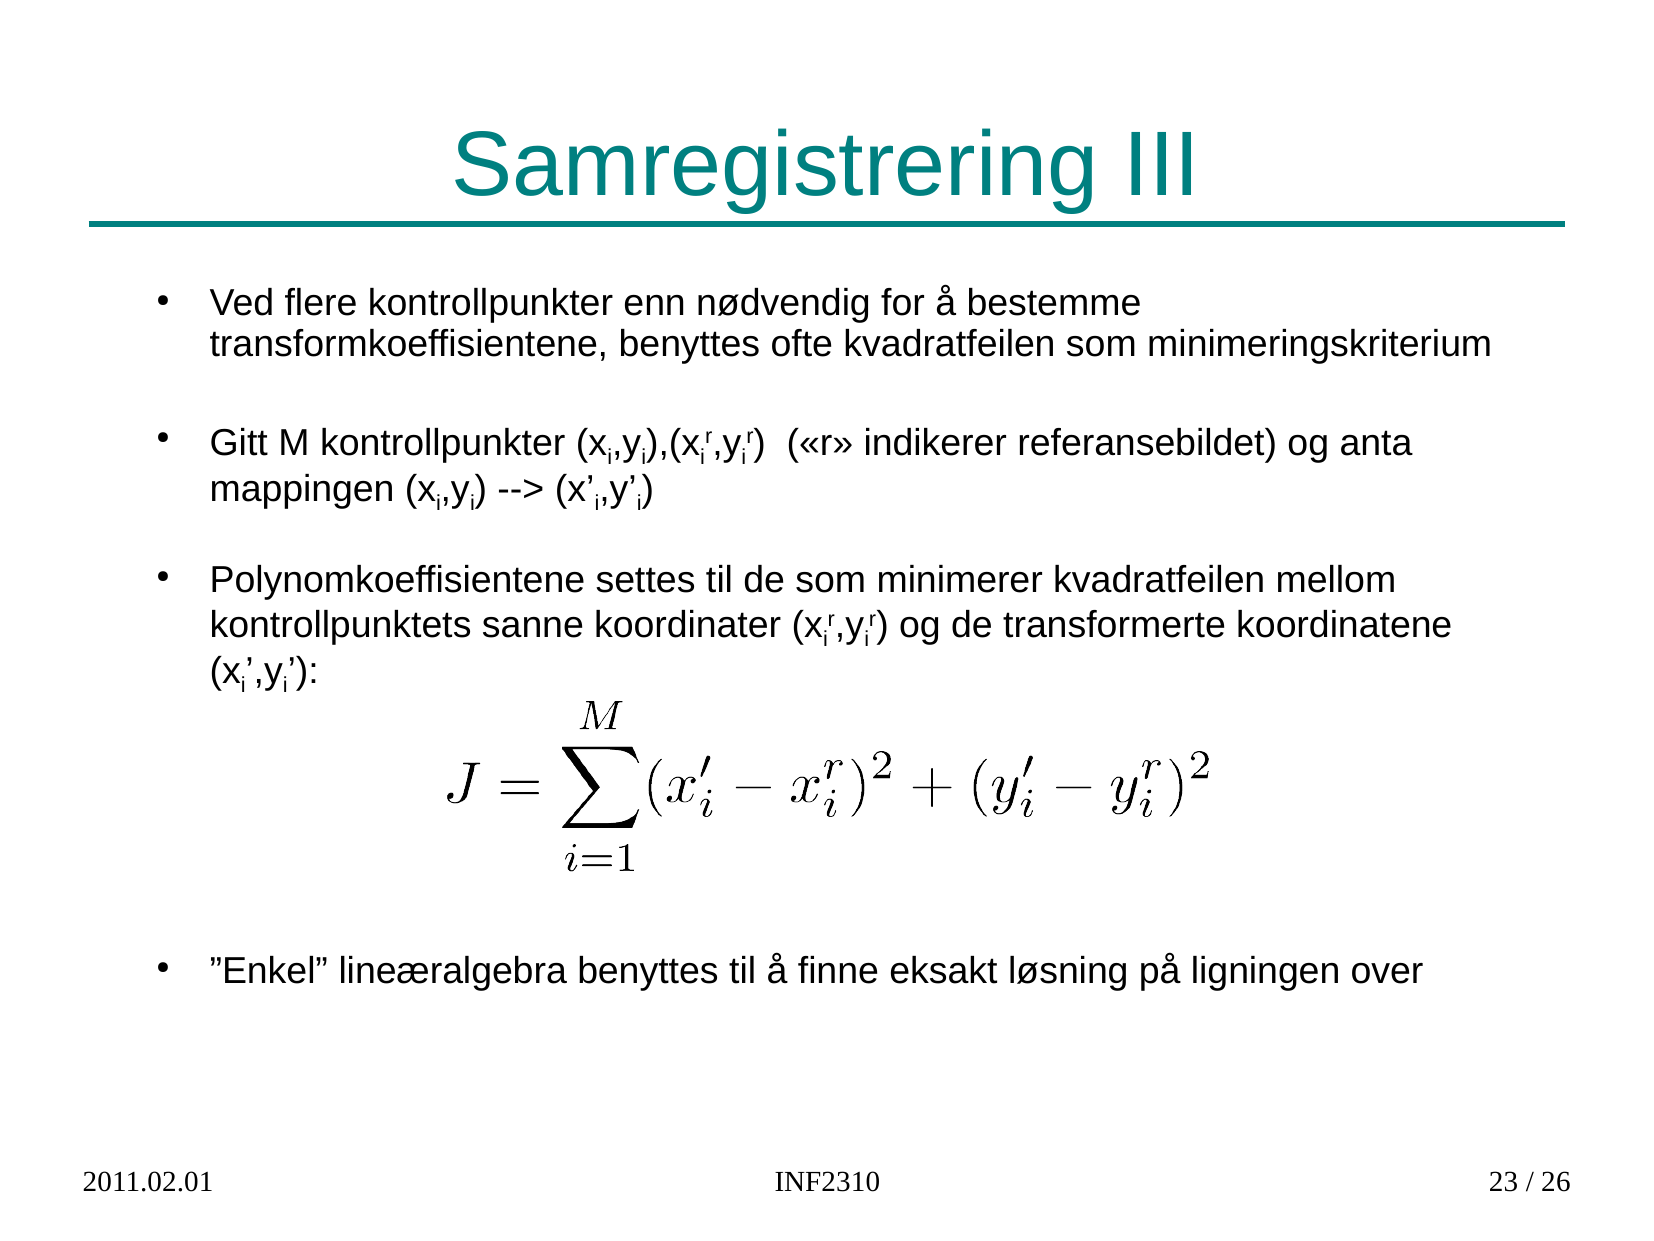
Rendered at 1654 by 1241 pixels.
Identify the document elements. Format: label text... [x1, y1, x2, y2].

list Ved flere kontrollpunkter enn nødvendig for å bestemme transformkoeffisientene, benyttes ofte kvadratfeilen som minimeringskriterium Gitt M kontrollpunkter (xi,yi),(xir,yir) («r» indikerer referansebildet) og anta mappingen (xi,yi) --> (x’i,y’i) Polynomkoeffisientene settes til de som minimerer kvadratfeilen mellom kontrollpunktets sanne koordinater (xir,yir) og de transformerte koordinatene (xi’,yi’): ”Enkel” lineæralgebra benyttes til å finne eksakt løsning på ligningen over [123, 275, 1528, 1144]
picture [439, 693, 1215, 875]
title Samregistrering III [123, 68, 1530, 249]
